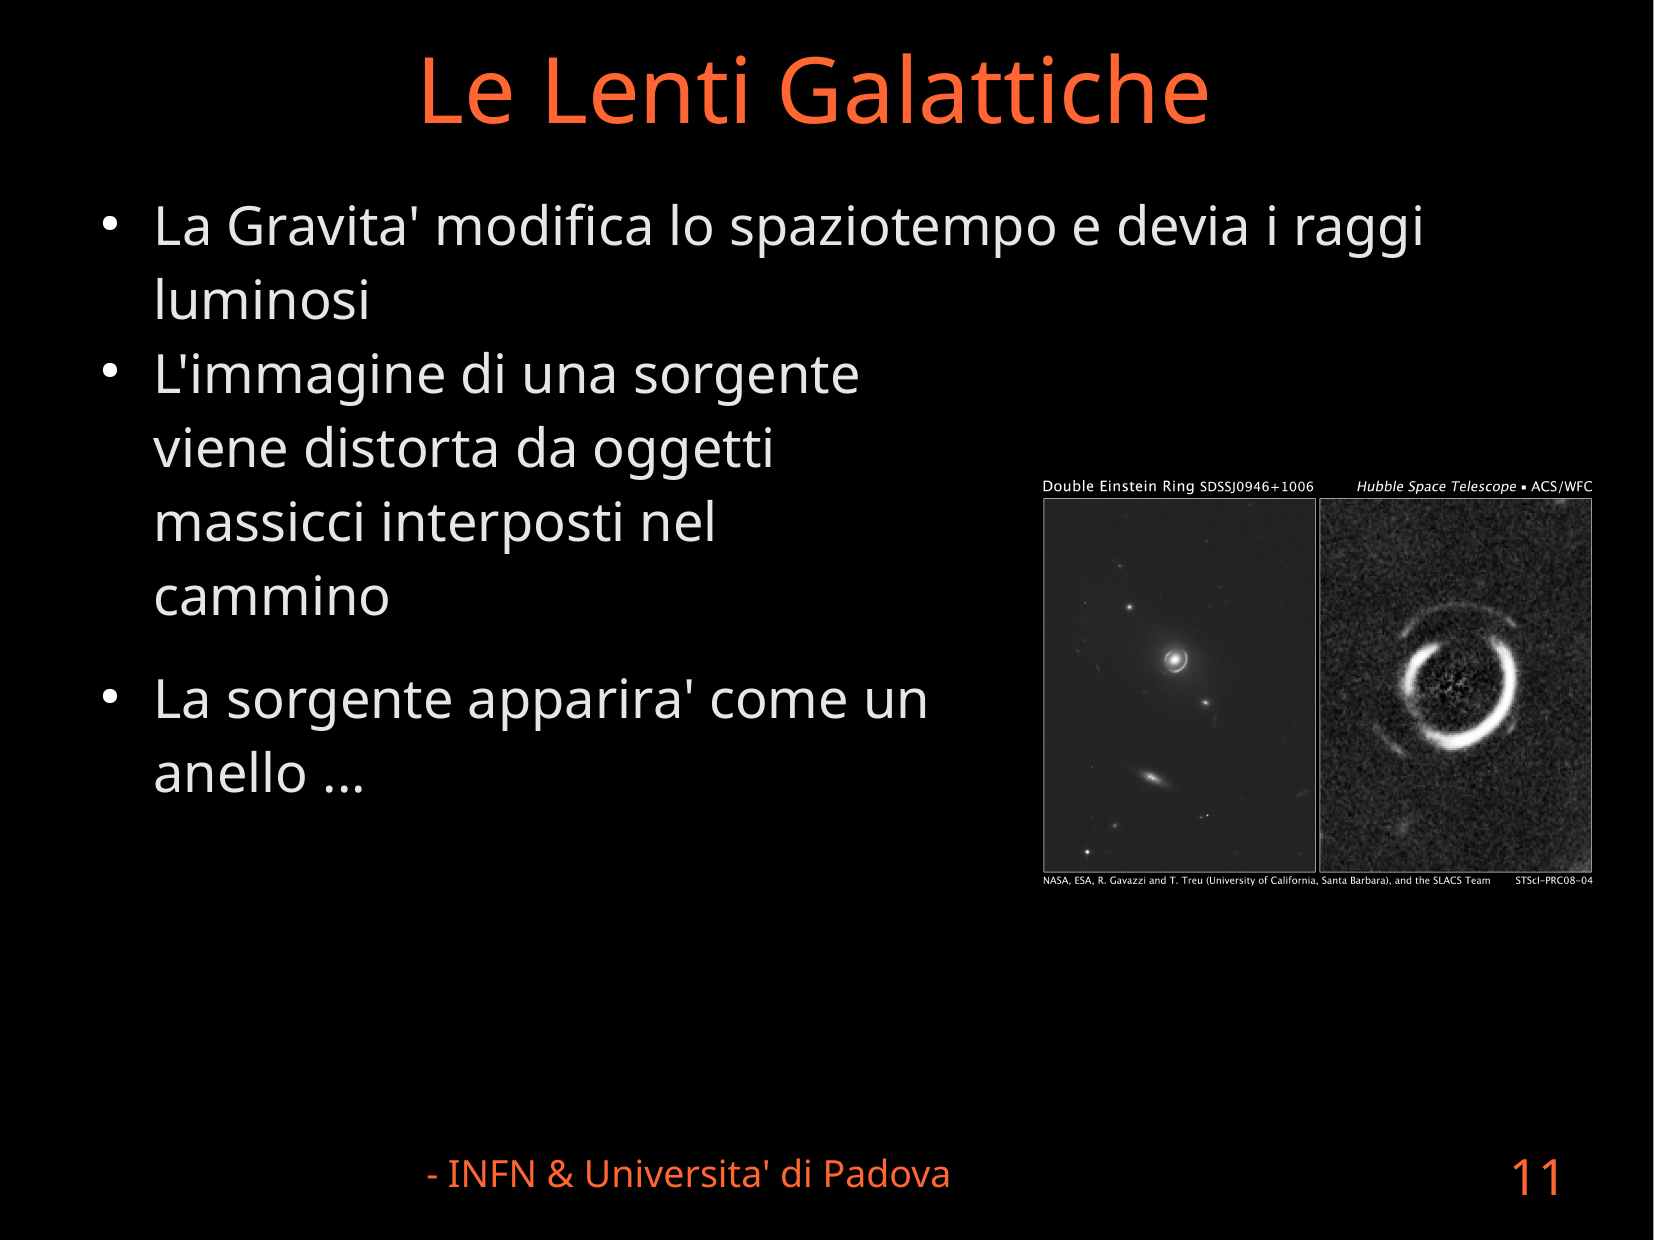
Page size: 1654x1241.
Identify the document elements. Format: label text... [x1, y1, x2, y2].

list L'immagine di una sorgente viene distorta da oggetti massicci interposti nel cammino La sorgente apparira' come un anello ... [82, 335, 938, 784]
picture [1029, 453, 1606, 915]
title Le Lenti Galattiche [82, 19, 1571, 157]
list La Gravita' modifica lo spaziotempo e devia i raggi luminosi [82, 187, 1571, 272]
